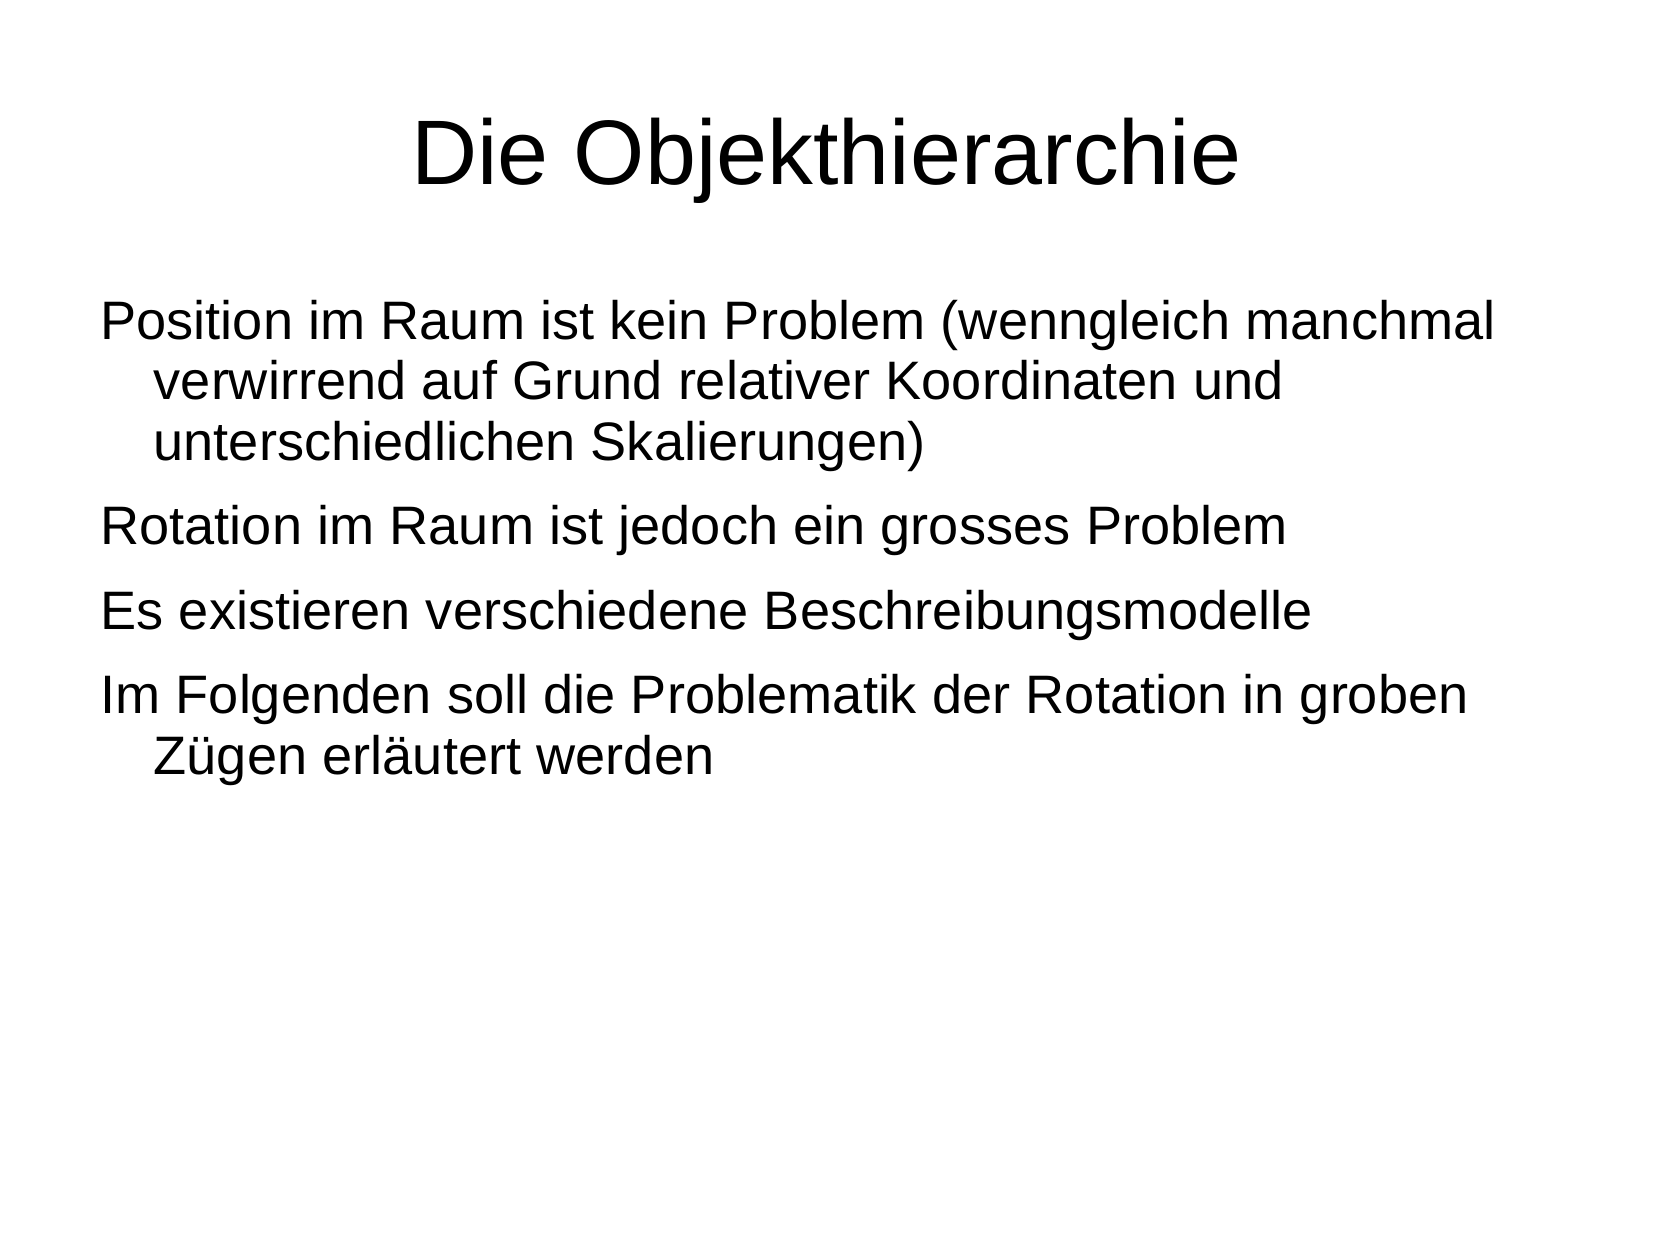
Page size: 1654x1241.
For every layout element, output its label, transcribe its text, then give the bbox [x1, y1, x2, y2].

list Position im Raum ist kein Problem (wenngleich manchmal verwirrend auf Grund relativer Koordinaten und unterschiedlichen Skalierungen) Rotation im Raum ist jedoch ein grosses Problem Es existieren verschiedene Beschreibungsmodelle Im Folgenden soll die Problematik der Rotation in groben Zügen erläutert werden [82, 290, 1571, 1094]
title Die Objekthierarchie [82, 56, 1571, 250]
